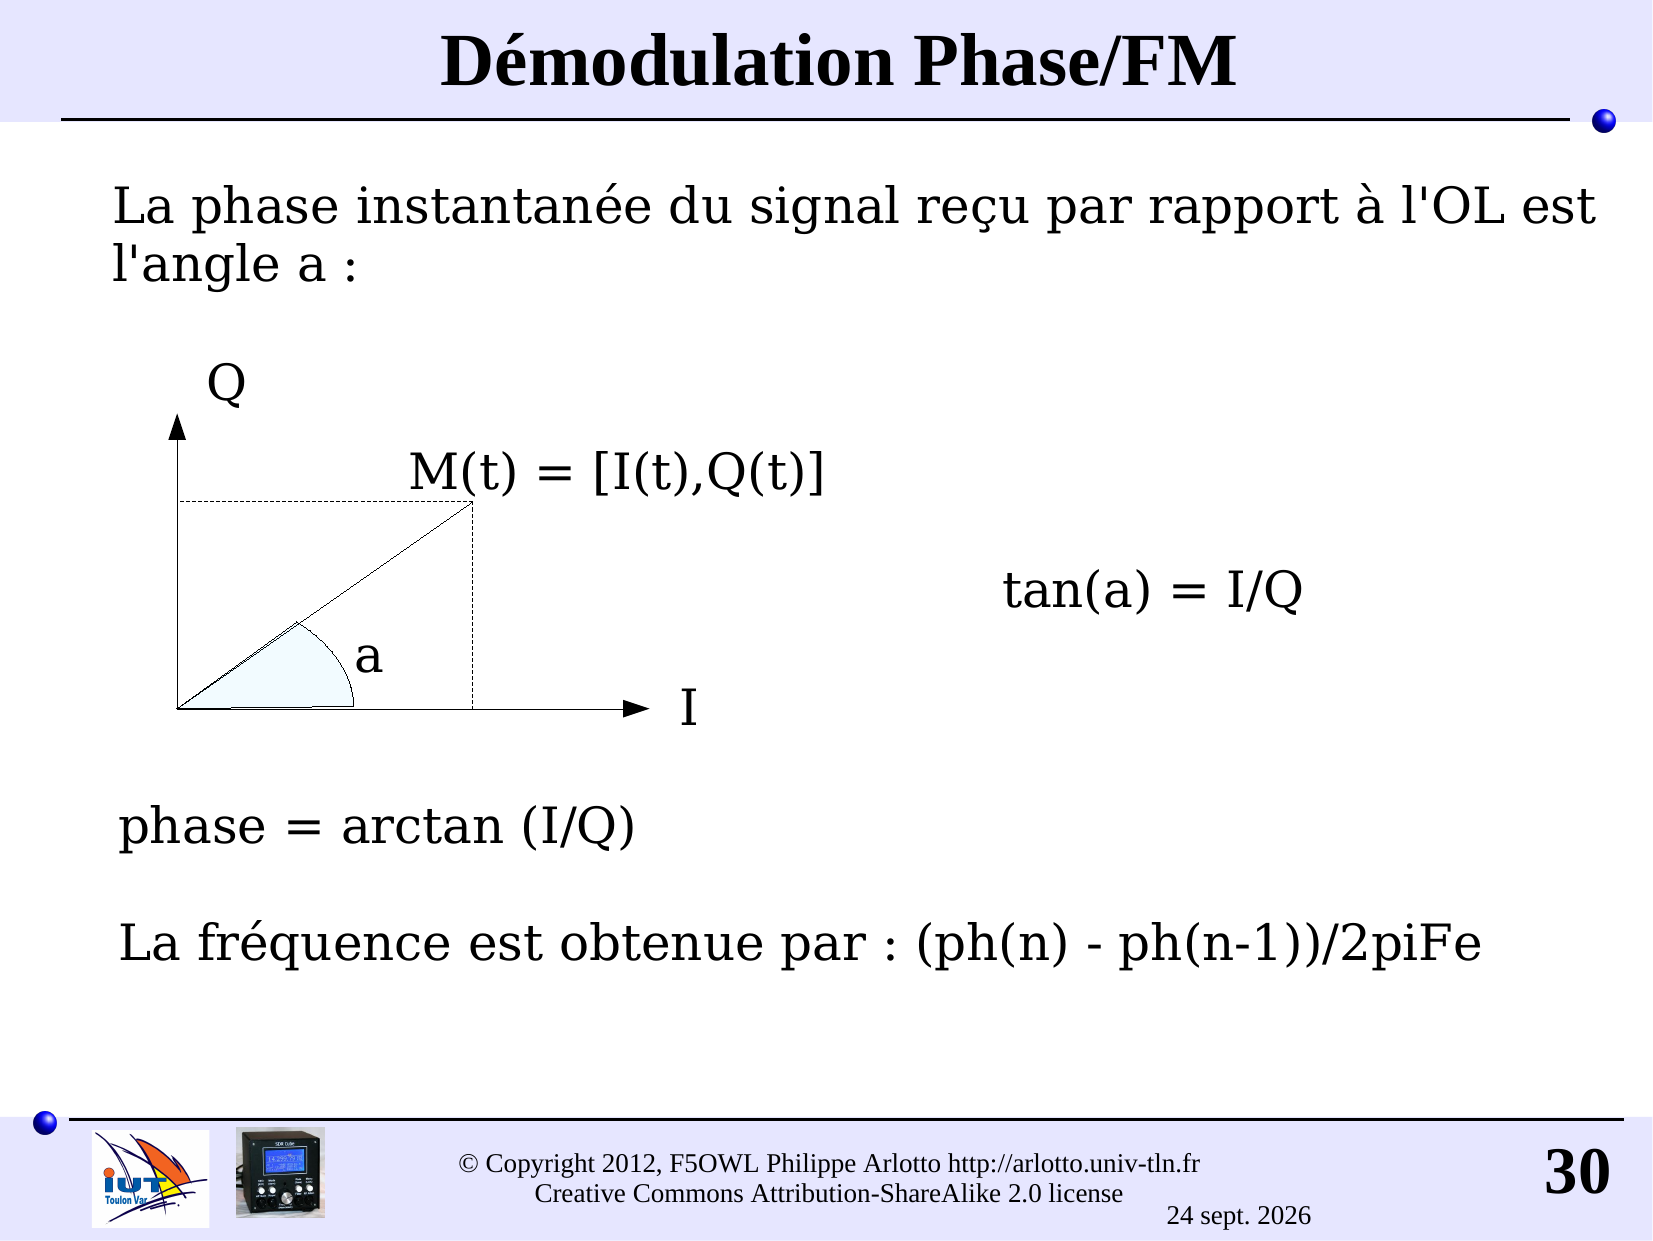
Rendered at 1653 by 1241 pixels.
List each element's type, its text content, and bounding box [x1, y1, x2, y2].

text_box M(t) = [I(t),Q(t)] [408, 442, 827, 502]
text_box [176, 621, 354, 709]
text_box Q [206, 354, 248, 443]
picture [236, 1127, 325, 1218]
text_box I [679, 679, 726, 738]
title Démodulation Phase/FM [95, 11, 1585, 110]
text_box tan(a) = I/Q [1002, 561, 1305, 620]
text_box phase = arctan (I/Q) La fréquence est obtenue par : (ph(n) - ph(n-1))/2piFe [118, 797, 1501, 972]
text_box La phase instantanée du signal reçu par rapport à l'OL est l'angle a : [112, 177, 1598, 294]
text_box a [354, 625, 385, 685]
